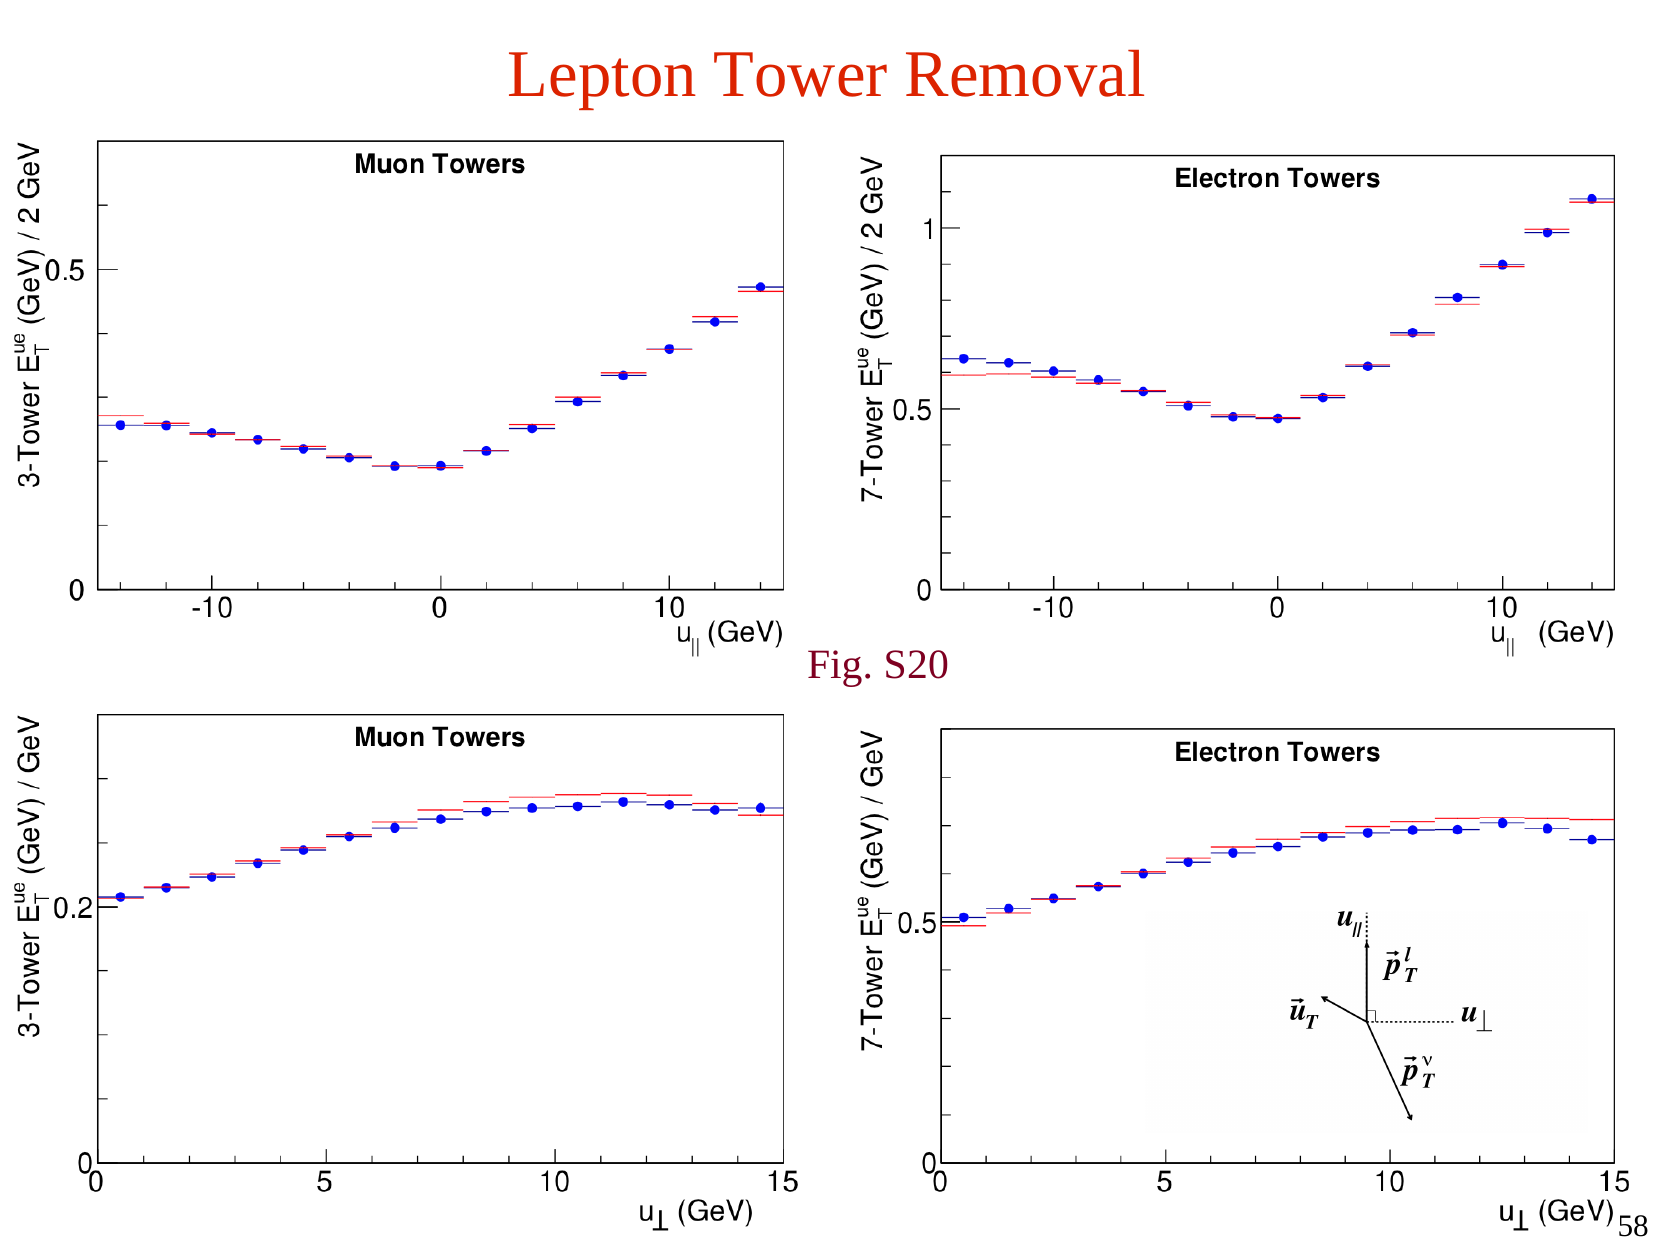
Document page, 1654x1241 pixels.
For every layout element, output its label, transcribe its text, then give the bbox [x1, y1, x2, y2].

picture [0, 118, 1654, 1241]
text_box Fig. S20 [806, 641, 949, 688]
title Lepton Tower Removal [121, 20, 1534, 118]
text_box <number> [1617, 1208, 1654, 1241]
